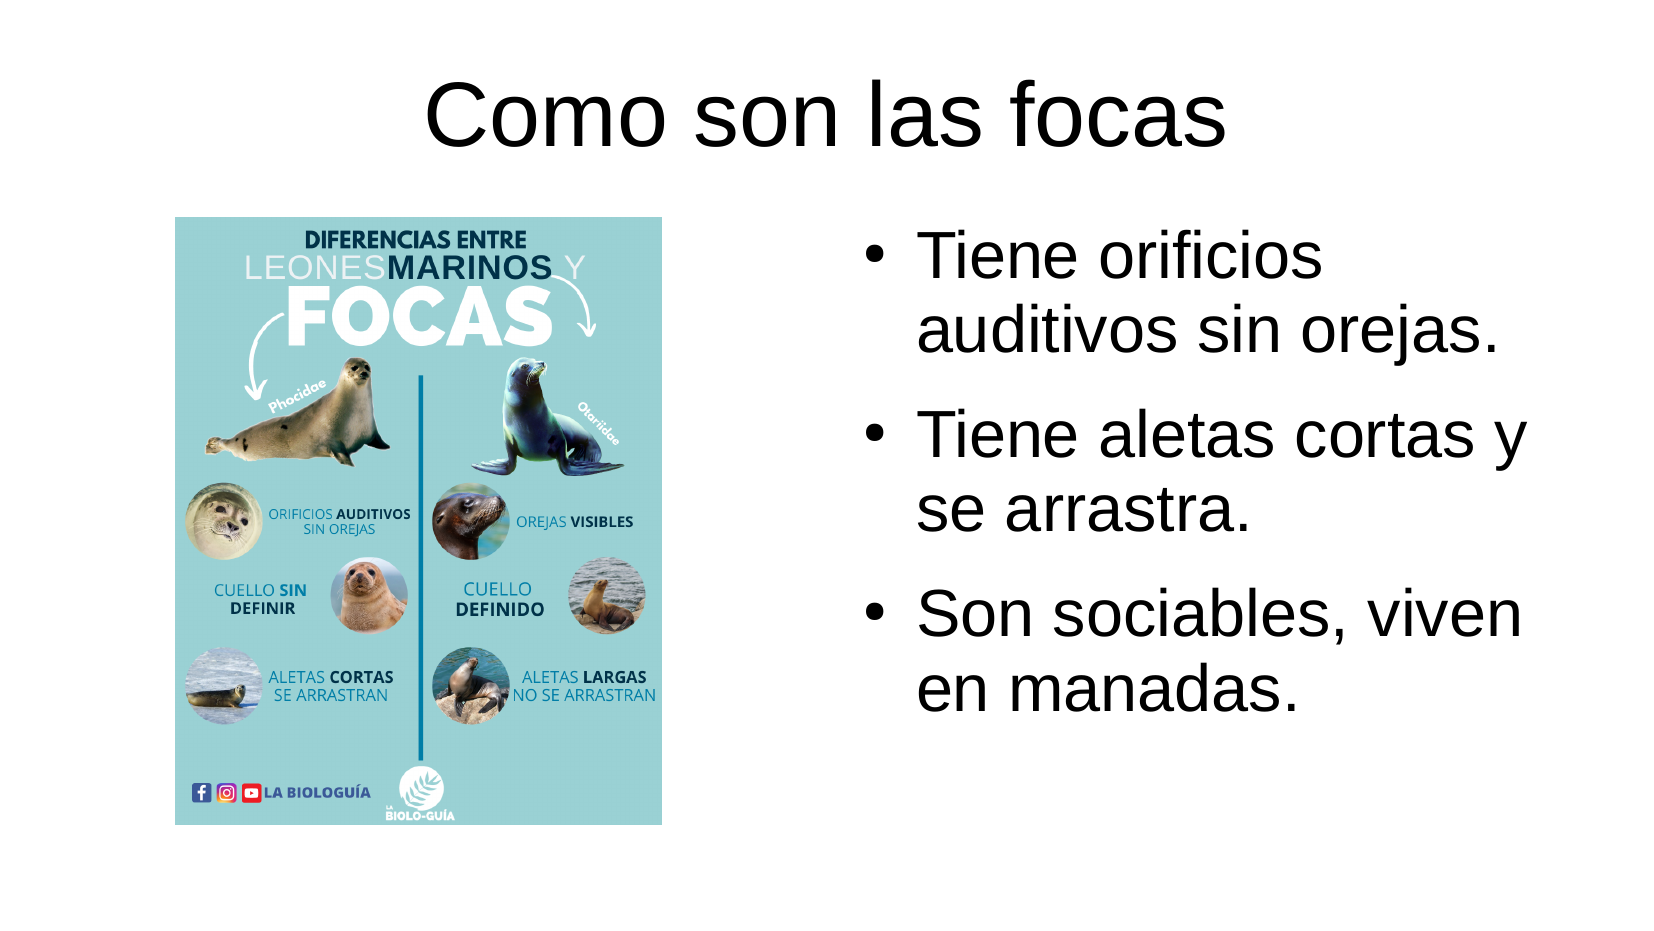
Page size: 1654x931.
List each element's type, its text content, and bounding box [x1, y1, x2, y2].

title Como son las focas [82, 37, 1571, 193]
picture [175, 217, 662, 826]
list Tiene orificios auditivos sin orejas. Tiene aletas cortas y se arrastra. Son sociables, viven en manadas. [845, 217, 1572, 758]
